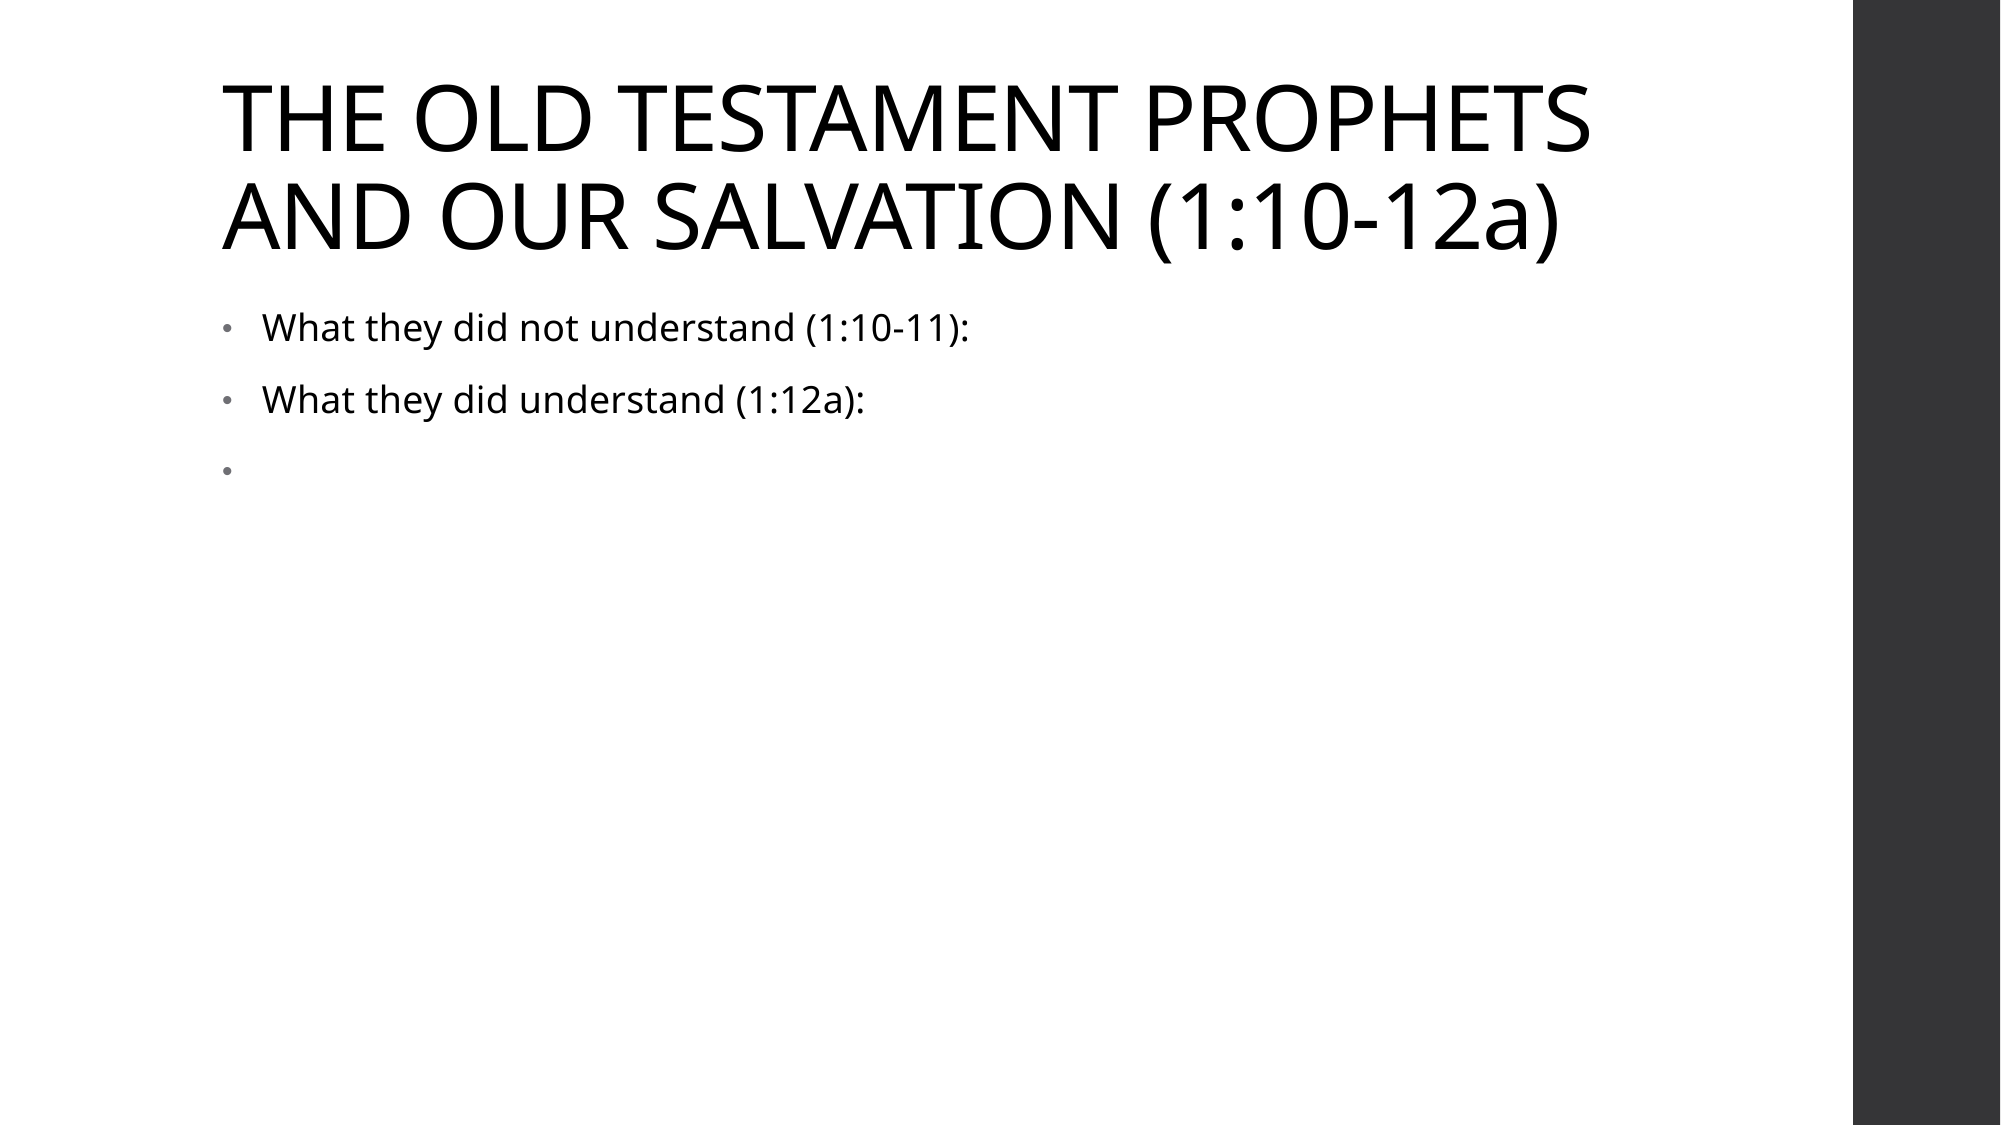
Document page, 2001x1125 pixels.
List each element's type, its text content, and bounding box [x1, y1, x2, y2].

list What they did not understand (1:10-11): What they did understand (1:12a): [206, 299, 1617, 1014]
title THE OLD TESTAMENT PROPHETS AND OUR SALVATION (1:10-12a) [206, 60, 1797, 278]
